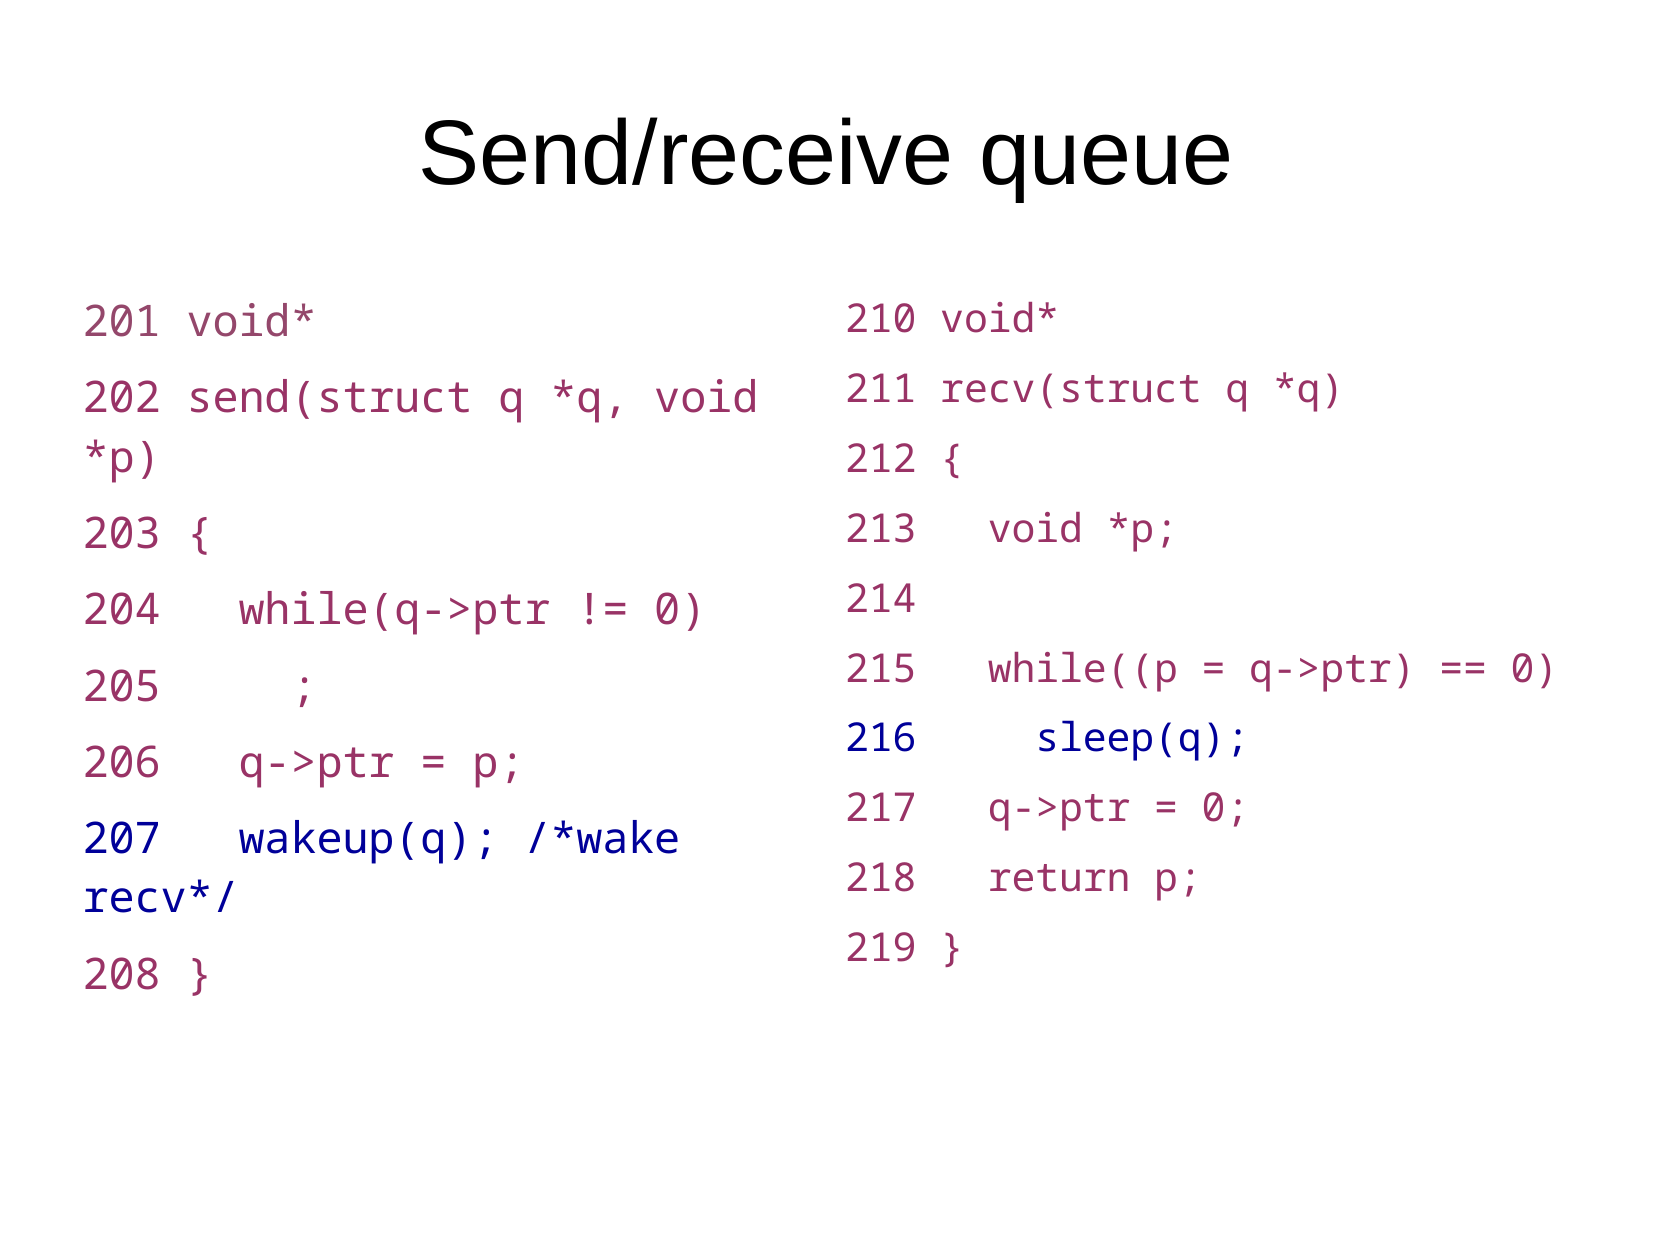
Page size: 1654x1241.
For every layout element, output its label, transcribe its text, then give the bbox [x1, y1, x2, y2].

list 210 void* 211 recv(struct q *q) 212 { 213 void *p; 214 215 while((p = q->ptr) == 0) 216 sleep(q); 217 q->ptr = 0; 218 return p; 219 } [845, 290, 1572, 1010]
title Send/receive queue [82, 49, 1571, 257]
list 201 void* 202 send(struct q *q, void *p) 203 { 204 while(q->ptr != 0) 205 ; 206 q->ptr = p; 207 wakeup(q); /*wake recv*/ 208 } [82, 290, 809, 1010]
